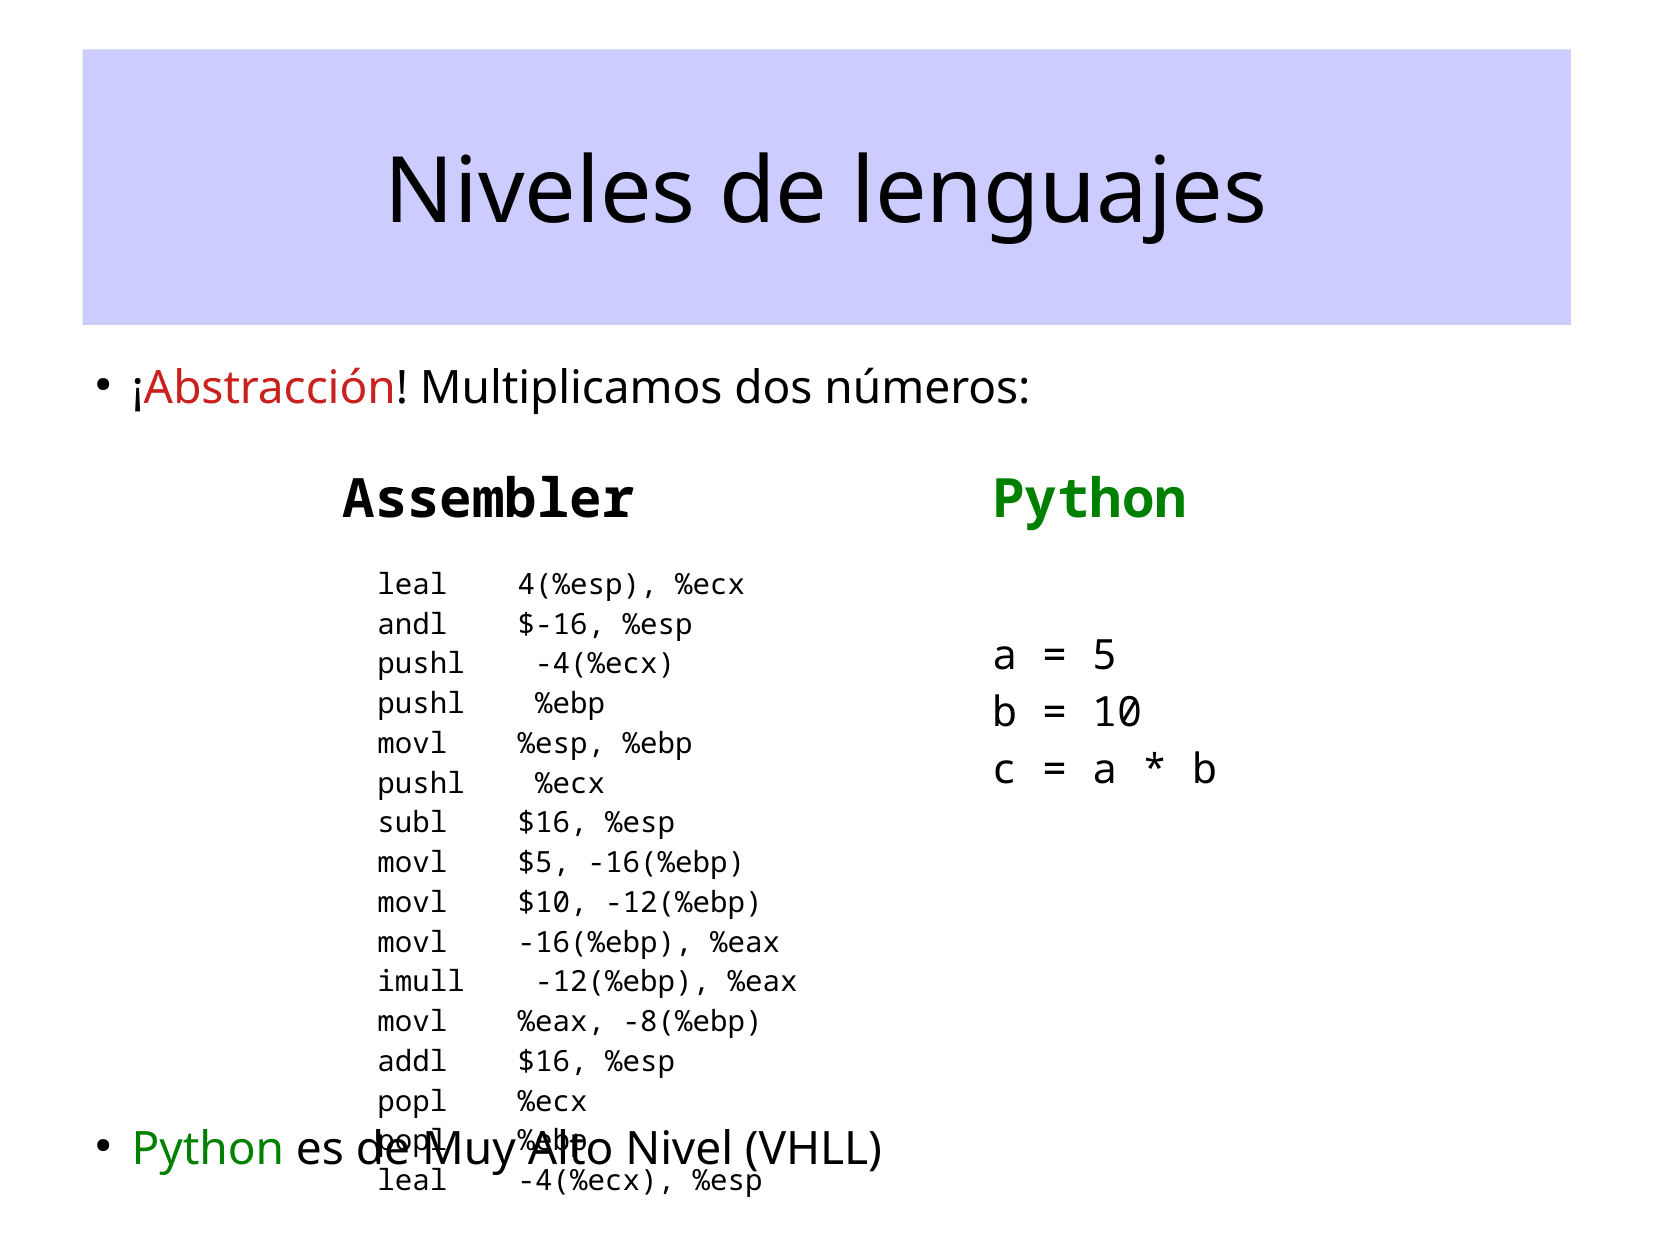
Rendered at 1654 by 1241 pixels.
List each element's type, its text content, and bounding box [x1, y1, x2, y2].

title Niveles de lenguajes [82, 49, 1571, 325]
list Python a = 5 b = 10 c = a * b [974, 459, 1359, 827]
list Assembler leal 4(%esp), %ecx andl $-16, %esp pushl -4(%ecx) pushl %ebp movl %esp, %ebp pushl %ecx subl $16, %esp movl $5, -16(%ebp) movl $10, -12(%ebp) movl -16(%ebp), %eax imull -12(%ebp), %eax movl %eax, -8(%ebp) addl $16, %esp popl %ecx popl %ebp leal -4(%ecx), %esp [324, 459, 827, 1093]
list ¡Abstracción! Multiplicamos dos números: Python es de Muy Alto Nivel (VHLL) [82, 354, 1565, 1182]
